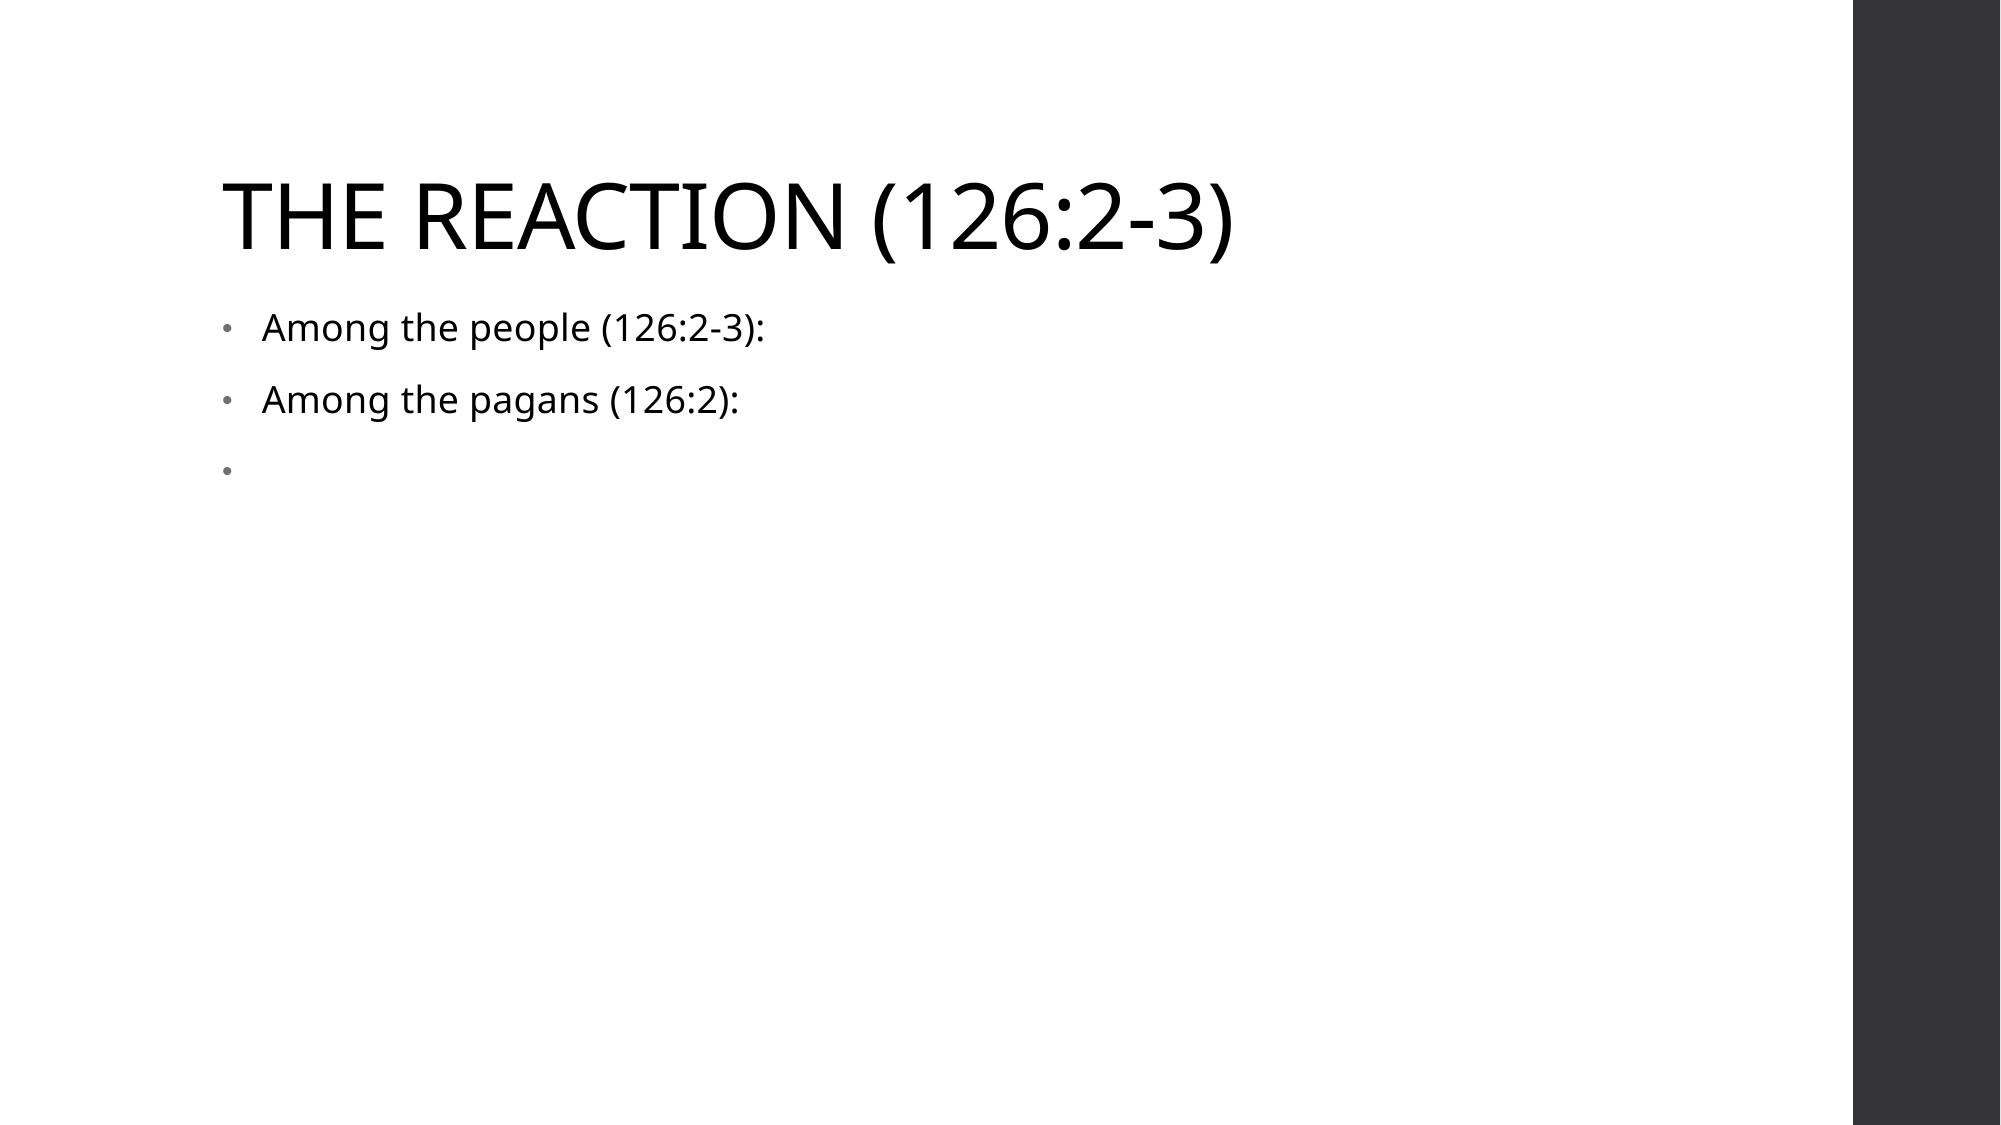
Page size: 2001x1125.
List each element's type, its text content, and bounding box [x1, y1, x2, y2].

title THE REACTION (126:2-3) [206, 60, 1797, 278]
list Among the people (126:2-3): Among the pagans (126:2): [206, 299, 1617, 1014]
